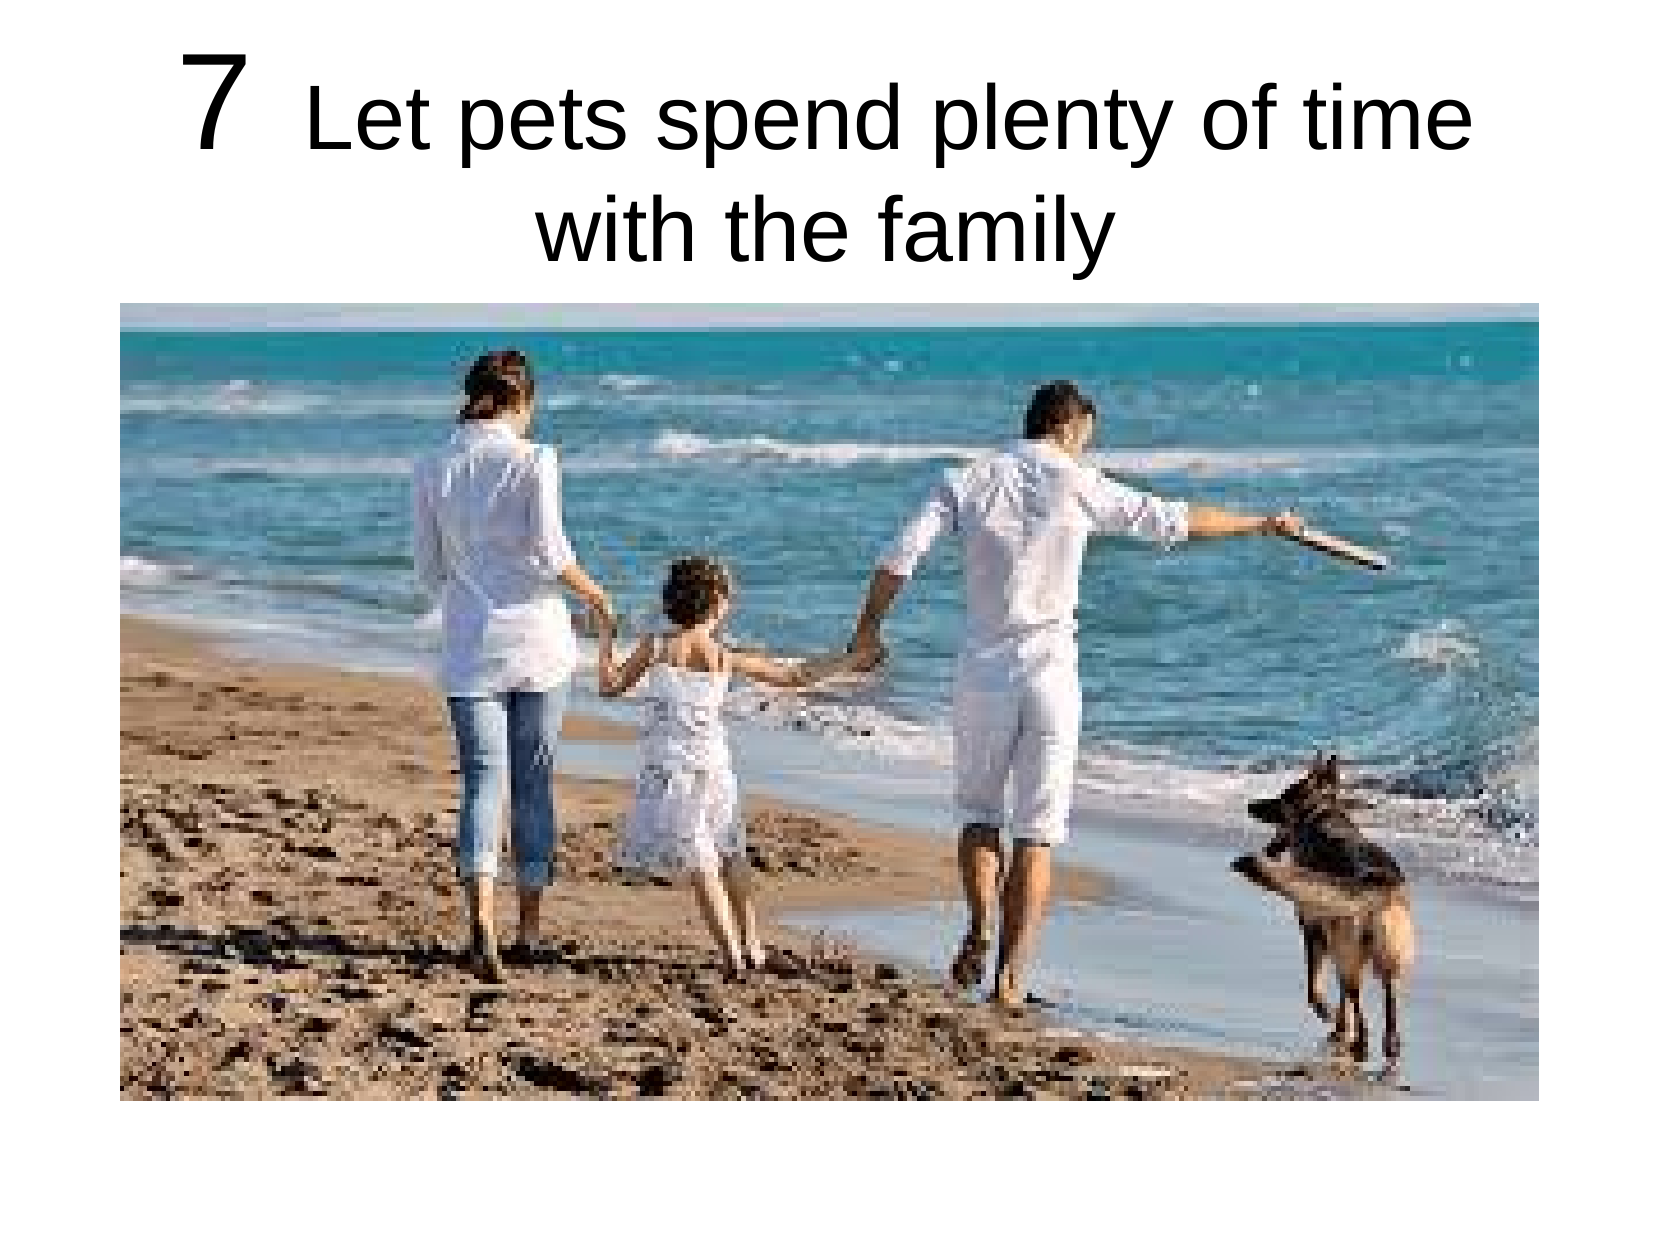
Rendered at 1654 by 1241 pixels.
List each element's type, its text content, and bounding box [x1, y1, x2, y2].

title 7 Let pets spend plenty of time with the family [82, 24, 1571, 282]
picture [120, 303, 1539, 1101]
